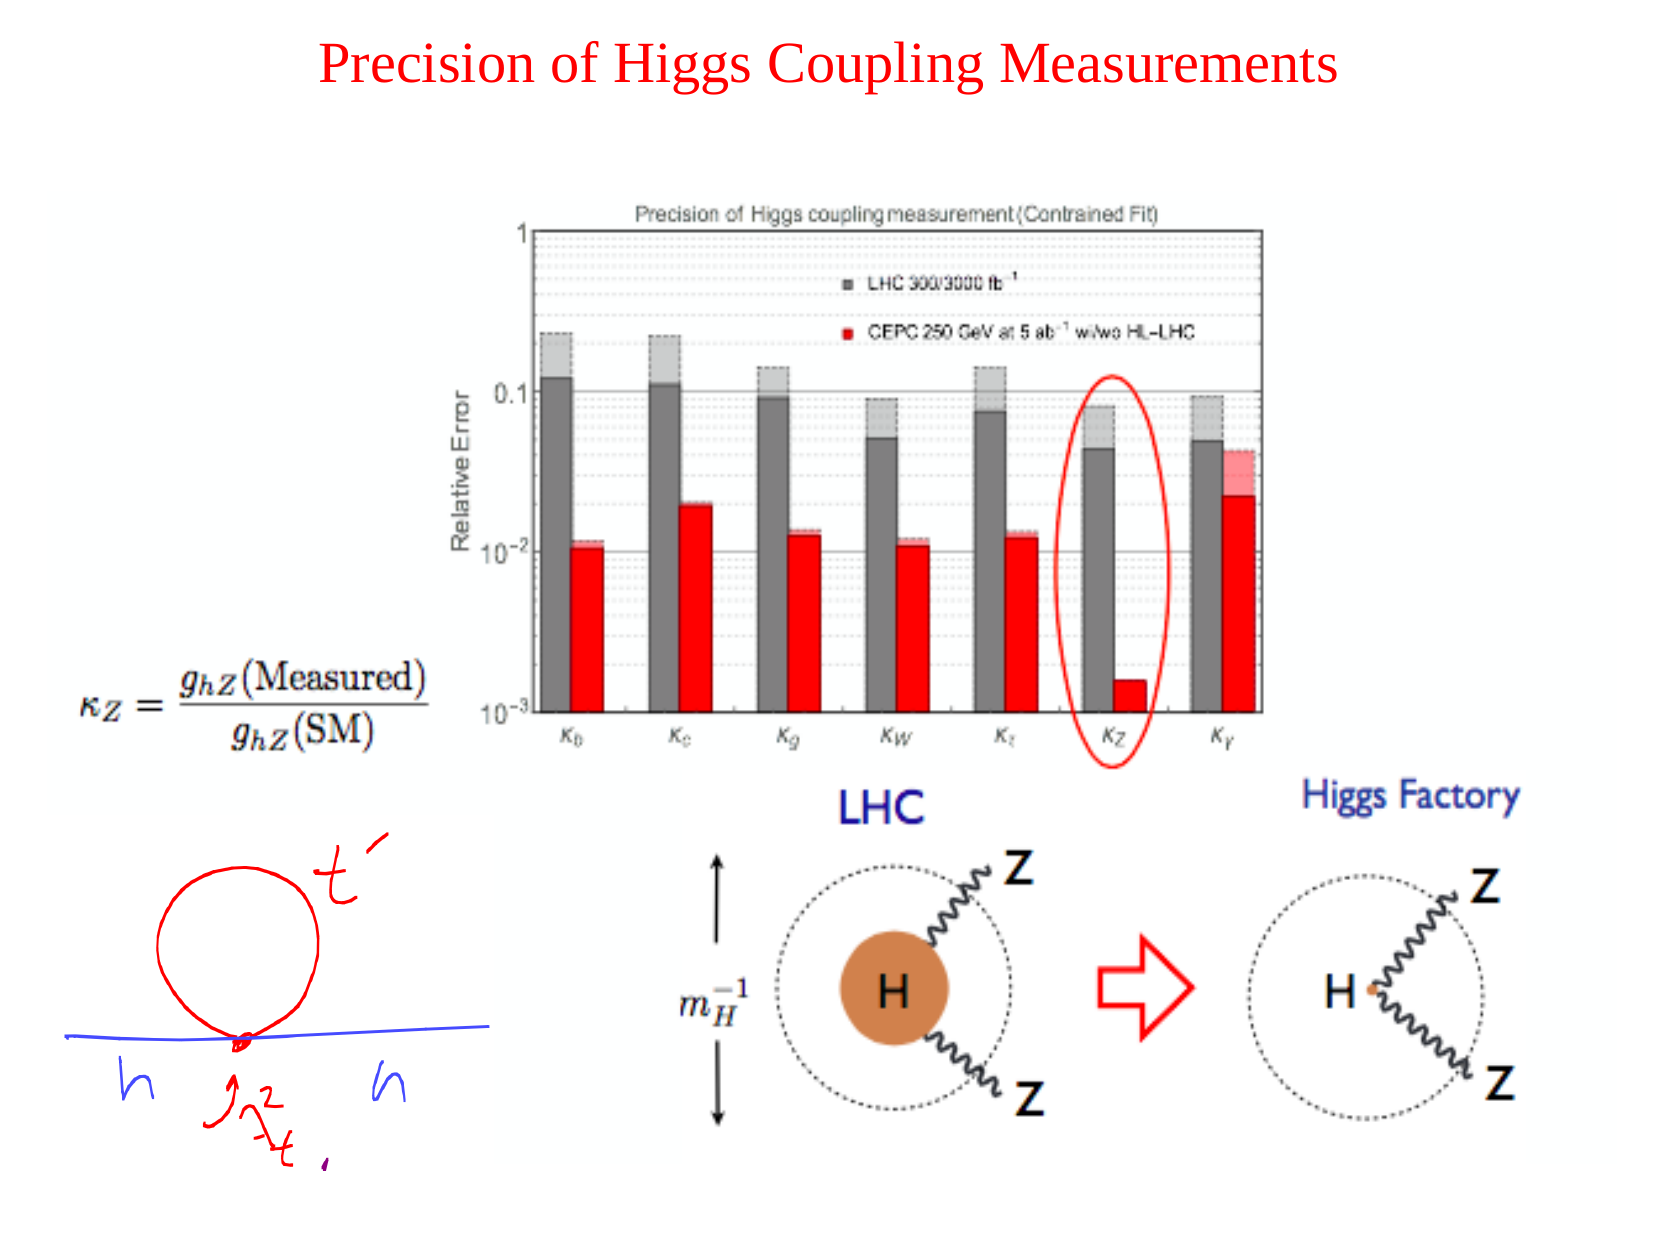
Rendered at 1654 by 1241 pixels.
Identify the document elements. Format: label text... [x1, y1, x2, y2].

title Precision of Higgs Coupling Measurements [122, 6, 1535, 120]
picture [37, 191, 1617, 1171]
